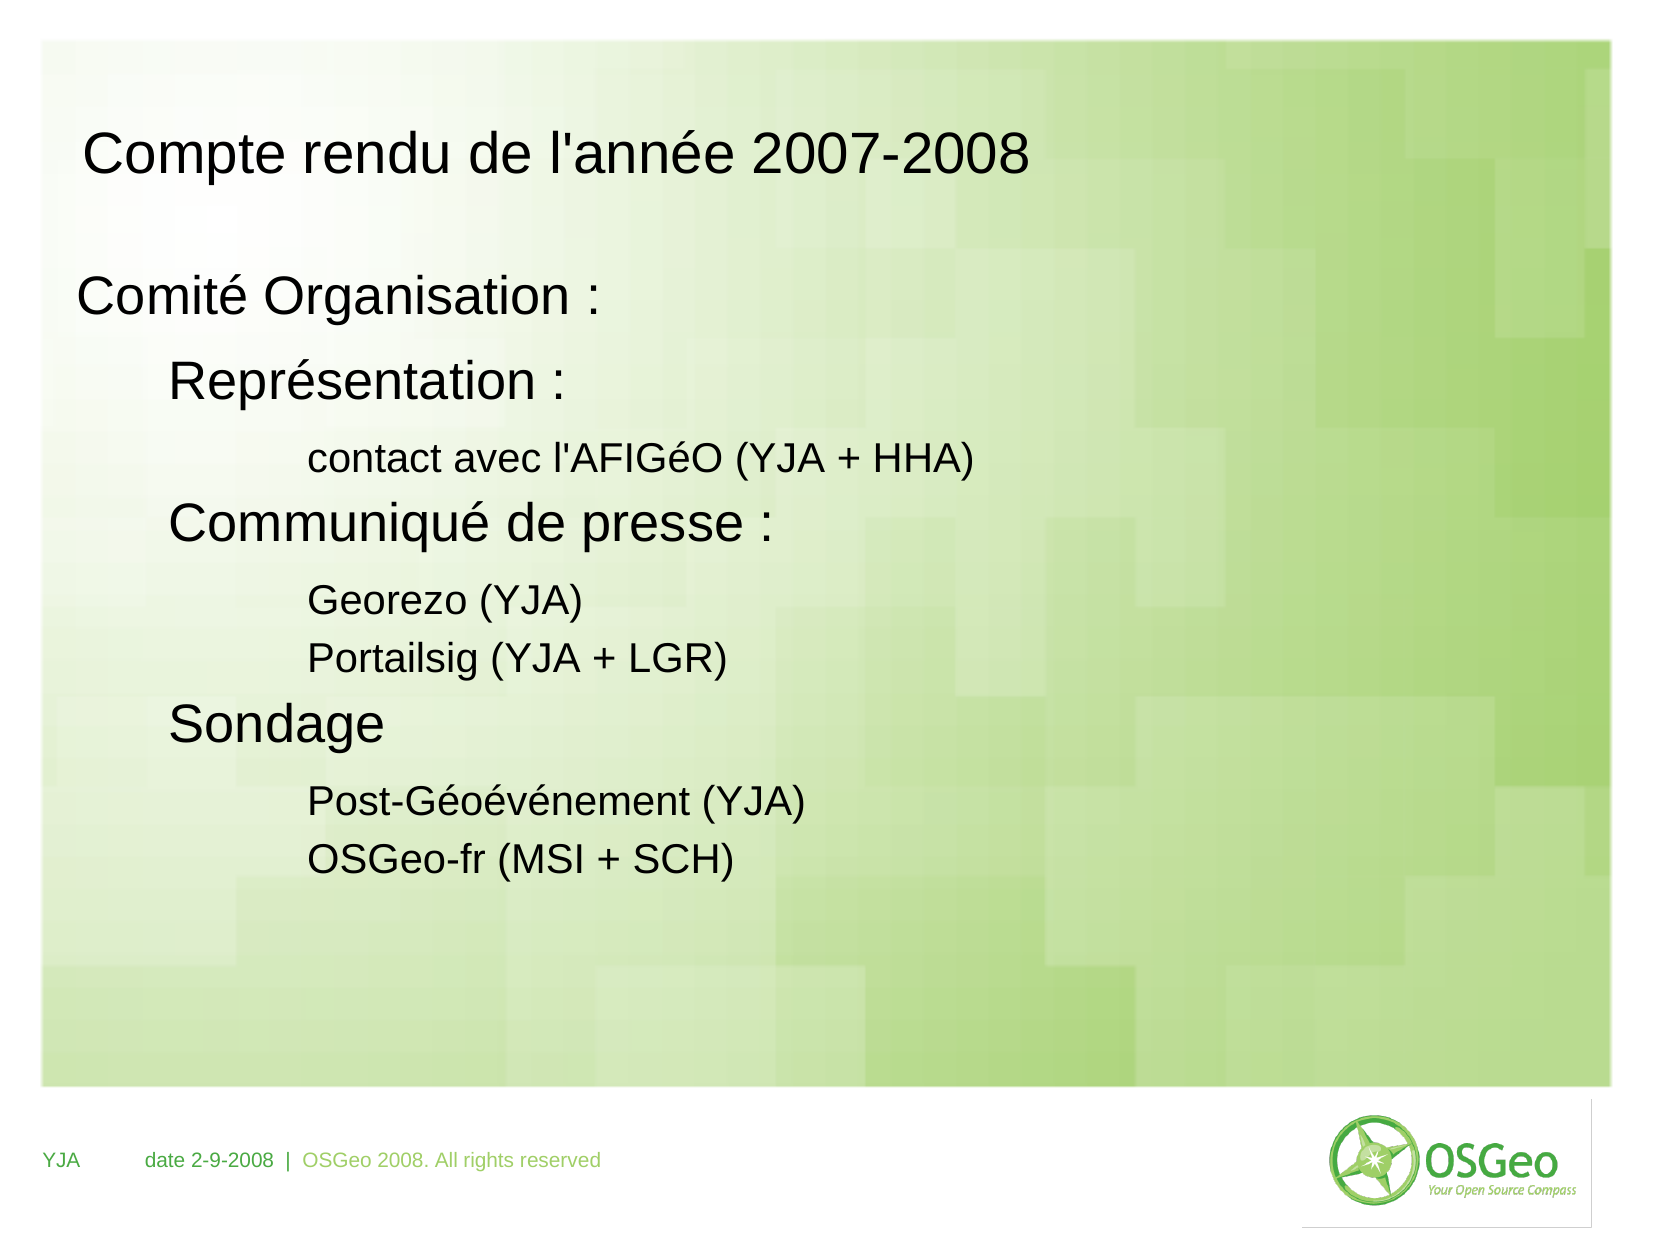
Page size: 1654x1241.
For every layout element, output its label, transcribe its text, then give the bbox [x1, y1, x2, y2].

picture [0, 1, 1654, 1239]
title Compte rendu de l'année 2007-2008 [82, 49, 1571, 257]
list Comité Organisation : Représentation : contact avec l'AFIGéO (YJA + HHA) Communiqué de presse : Georezo (YJA) Portailsig (YJA + LGR) Sondage Post-Géoévénement (YJA) OSGeo-fr (MSI + SCH) [59, 265, 1548, 1085]
